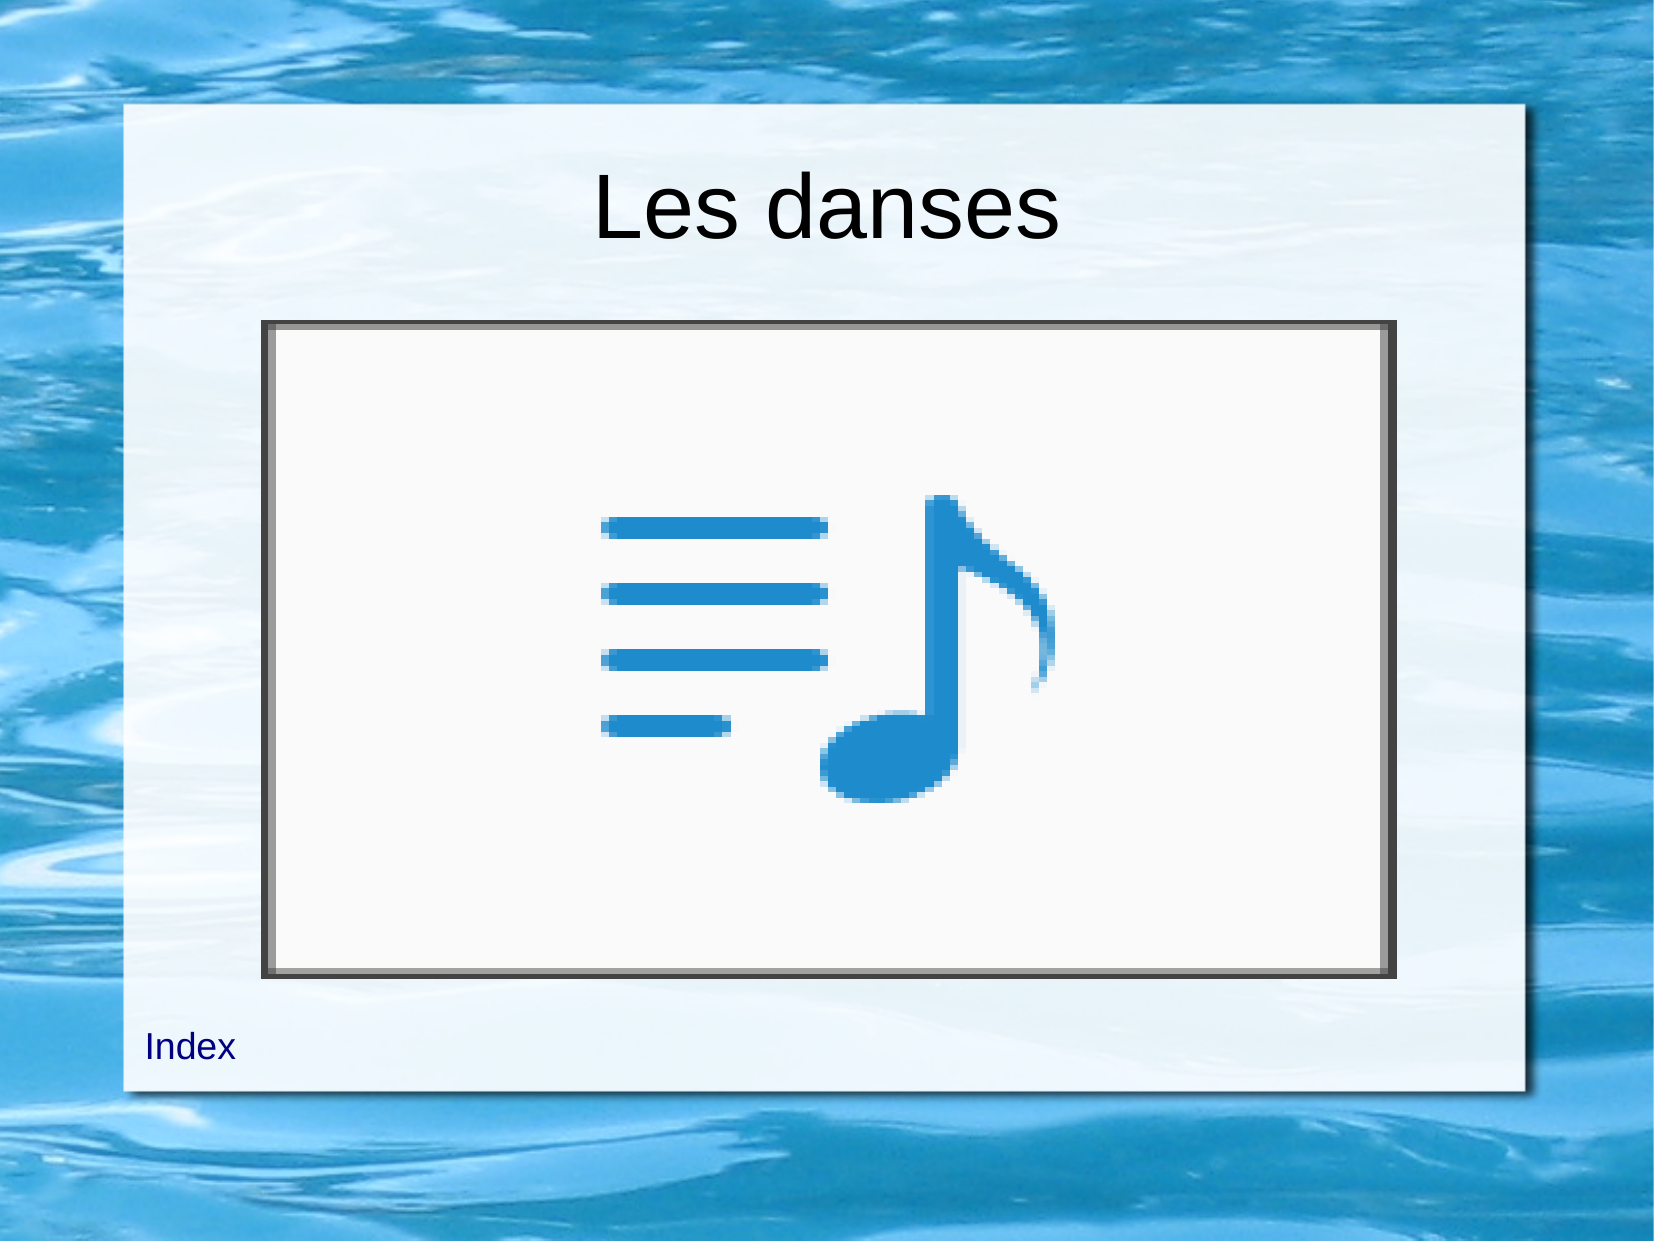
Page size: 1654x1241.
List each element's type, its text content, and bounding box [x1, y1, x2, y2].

title Les danses [147, 118, 1506, 296]
picture [0, 0, 1654, 1241]
text_box [259, 318, 1398, 981]
text_box Index [129, 1017, 272, 1075]
